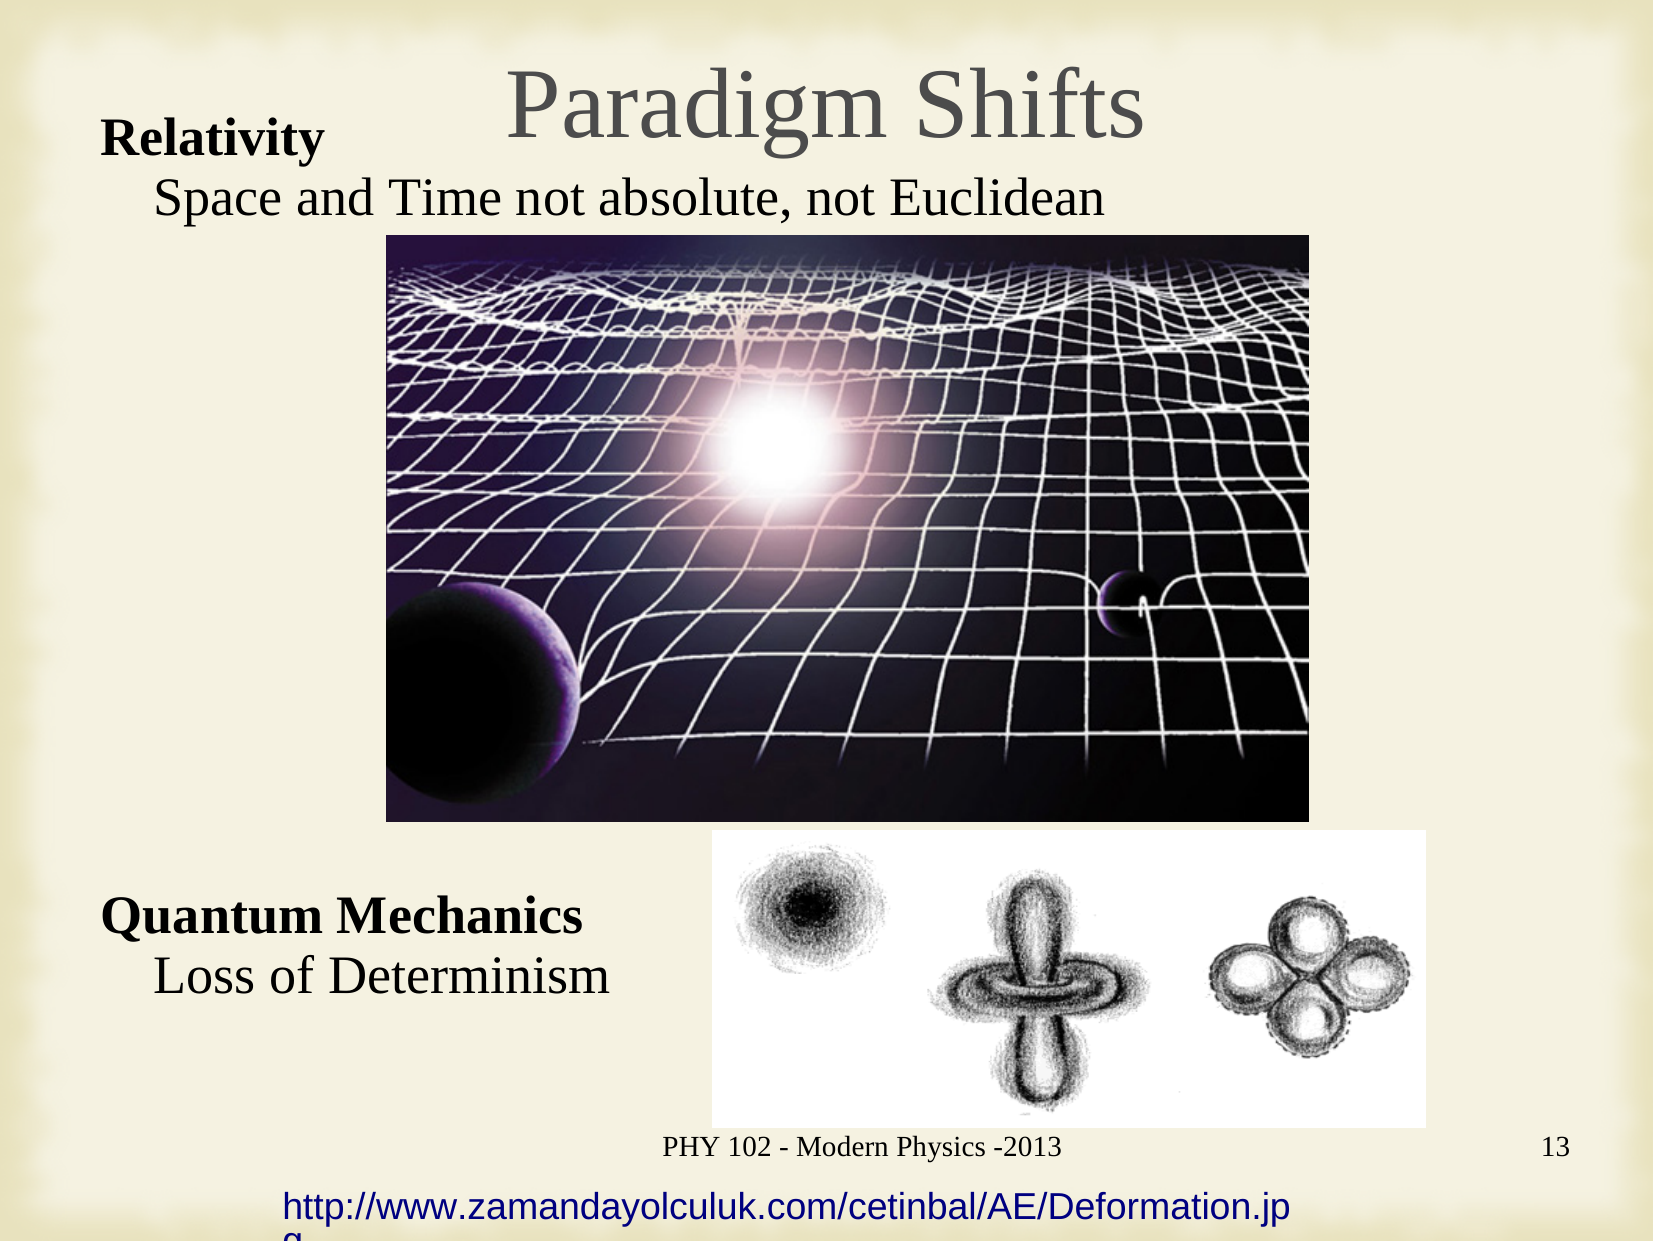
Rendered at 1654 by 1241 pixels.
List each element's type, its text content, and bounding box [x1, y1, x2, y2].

title Paradigm Shifts [82, 0, 1571, 107]
picture [0, 0, 1653, 1241]
picture [386, 235, 1309, 822]
picture [287, 1236, 297, 1241]
text_box http://www.zamandayolculuk.com/cetinbal/AE/Deformation.jpg [267, 1178, 1325, 1236]
list Relativity Space and Time not absolute, not Euclidean Quantum Mechanics Loss of Determinism [82, 107, 1571, 1019]
